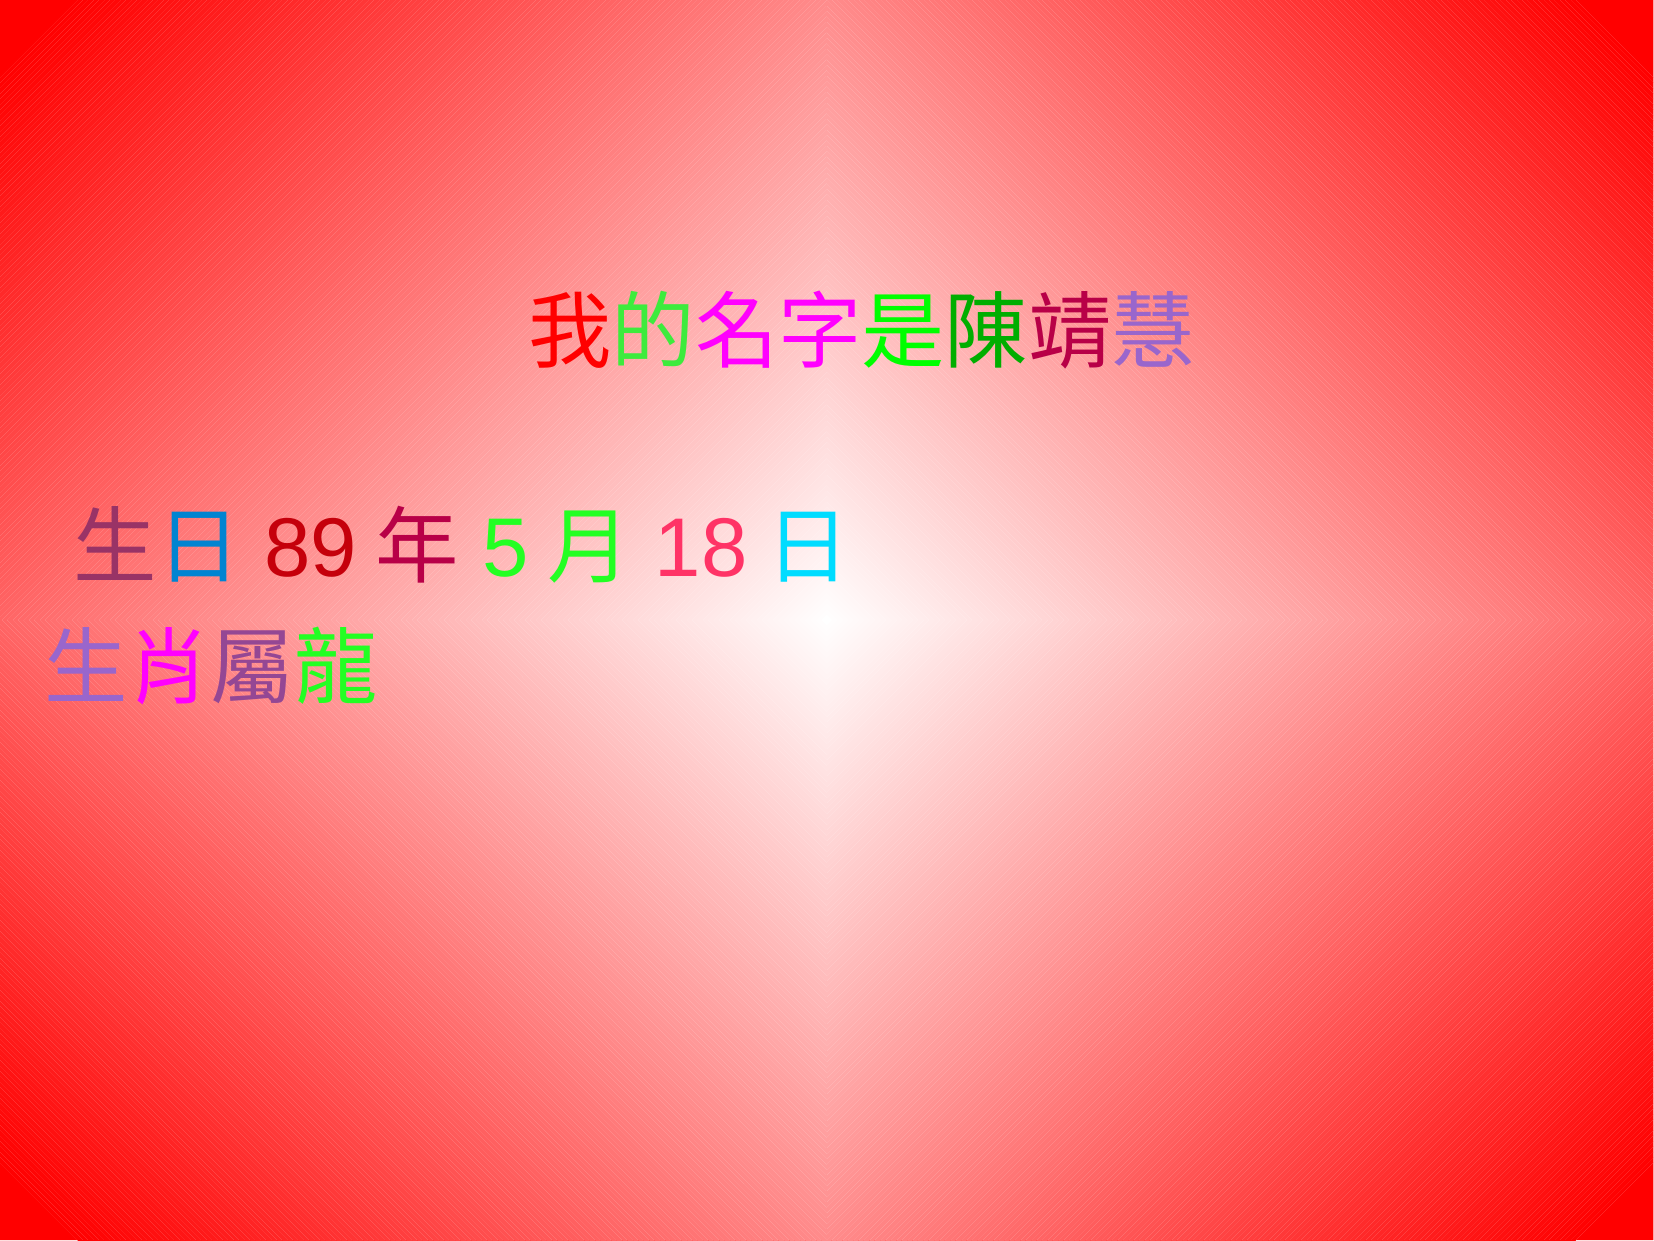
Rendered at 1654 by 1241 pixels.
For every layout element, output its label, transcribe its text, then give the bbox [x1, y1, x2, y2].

text_box 生肖屬龍 [29, 594, 1123, 709]
text_box 生日89年5月18日 [59, 472, 1093, 588]
text_box 我的名字是陳靖慧 [501, 245, 1654, 384]
